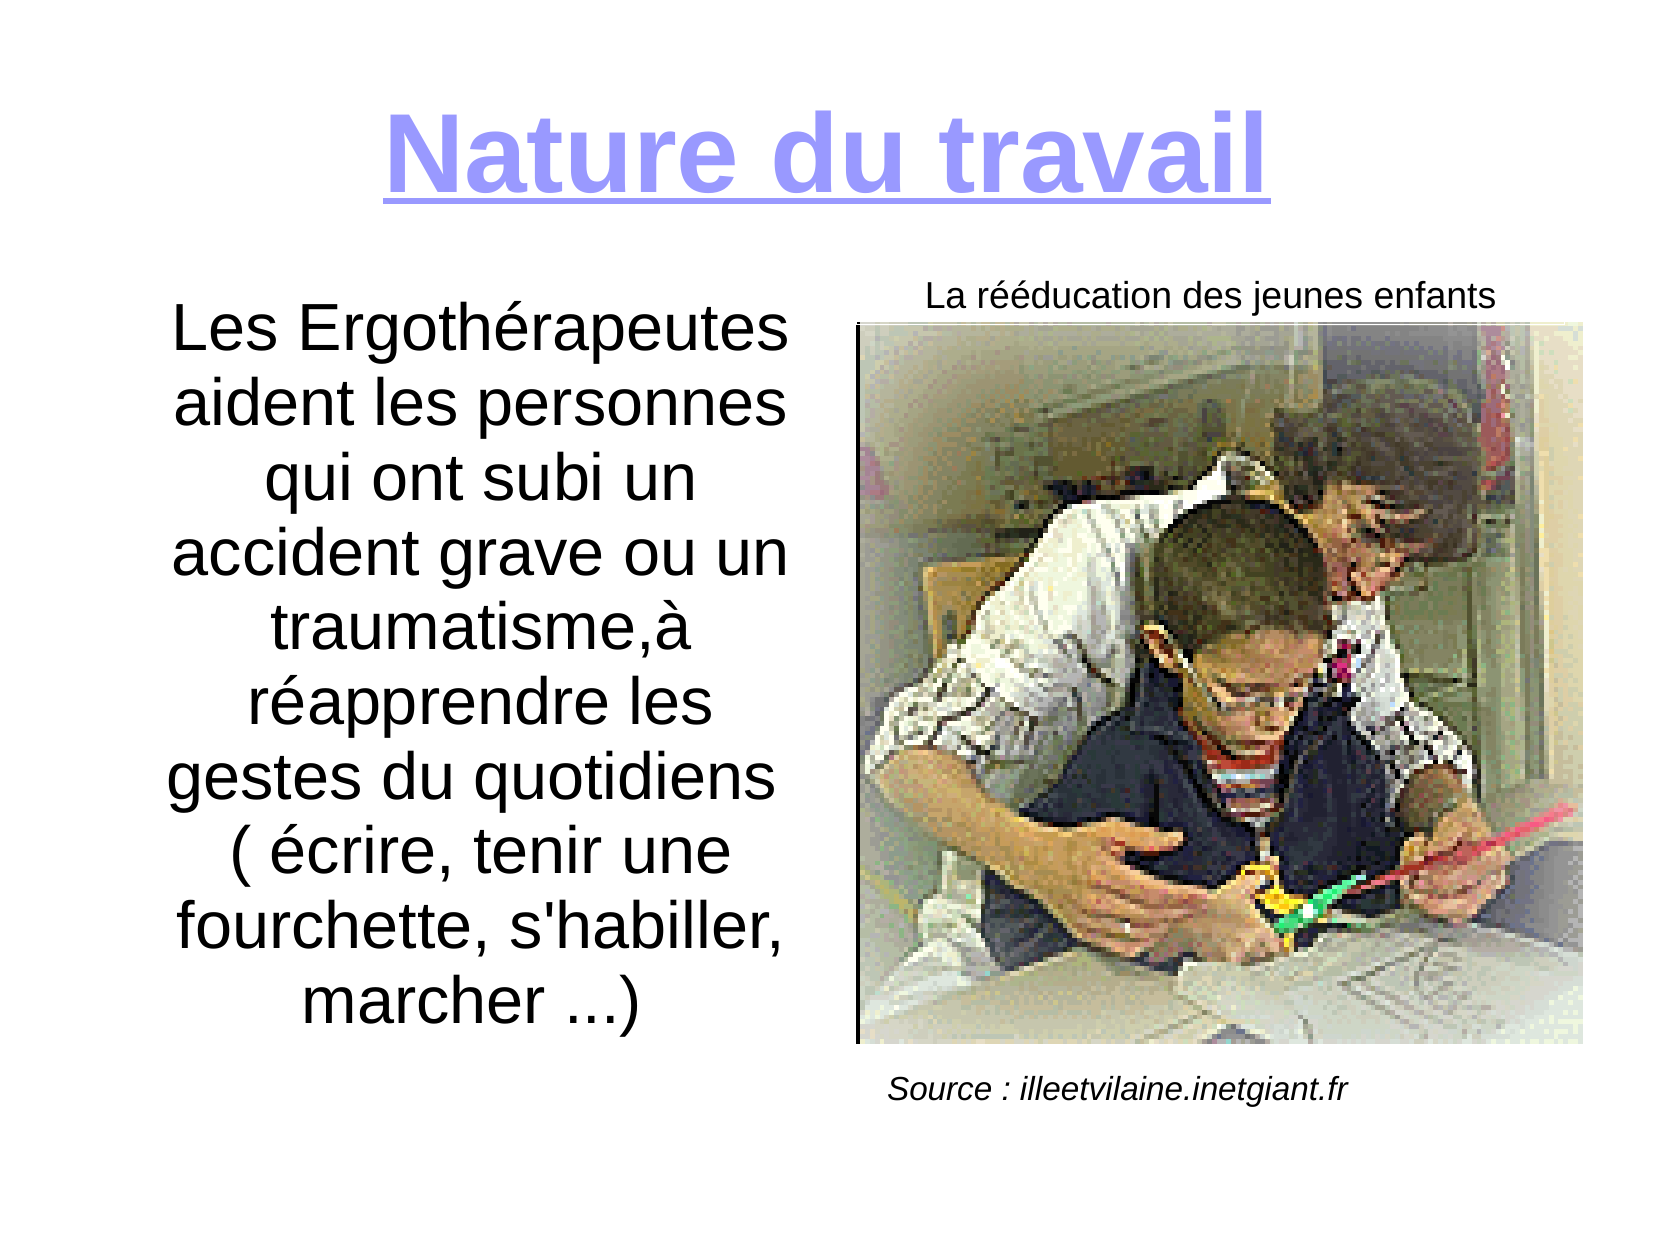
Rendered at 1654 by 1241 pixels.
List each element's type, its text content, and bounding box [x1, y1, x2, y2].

title Nature du travail [82, 49, 1571, 257]
text_box Source : illeetvilaine.inetgiant.fr [872, 1062, 1565, 1120]
list Les Ergothérapeutes aident les personnes qui ont subi un accident grave ou un traumatisme,à réapprendre les gestes du quotidiens ( écrire, tenir une fourchette, s'habiller, marcher ...) [82, 290, 809, 1109]
picture [856, 322, 1583, 1044]
text_box La rééducation des jeunes enfants [856, 265, 1565, 325]
